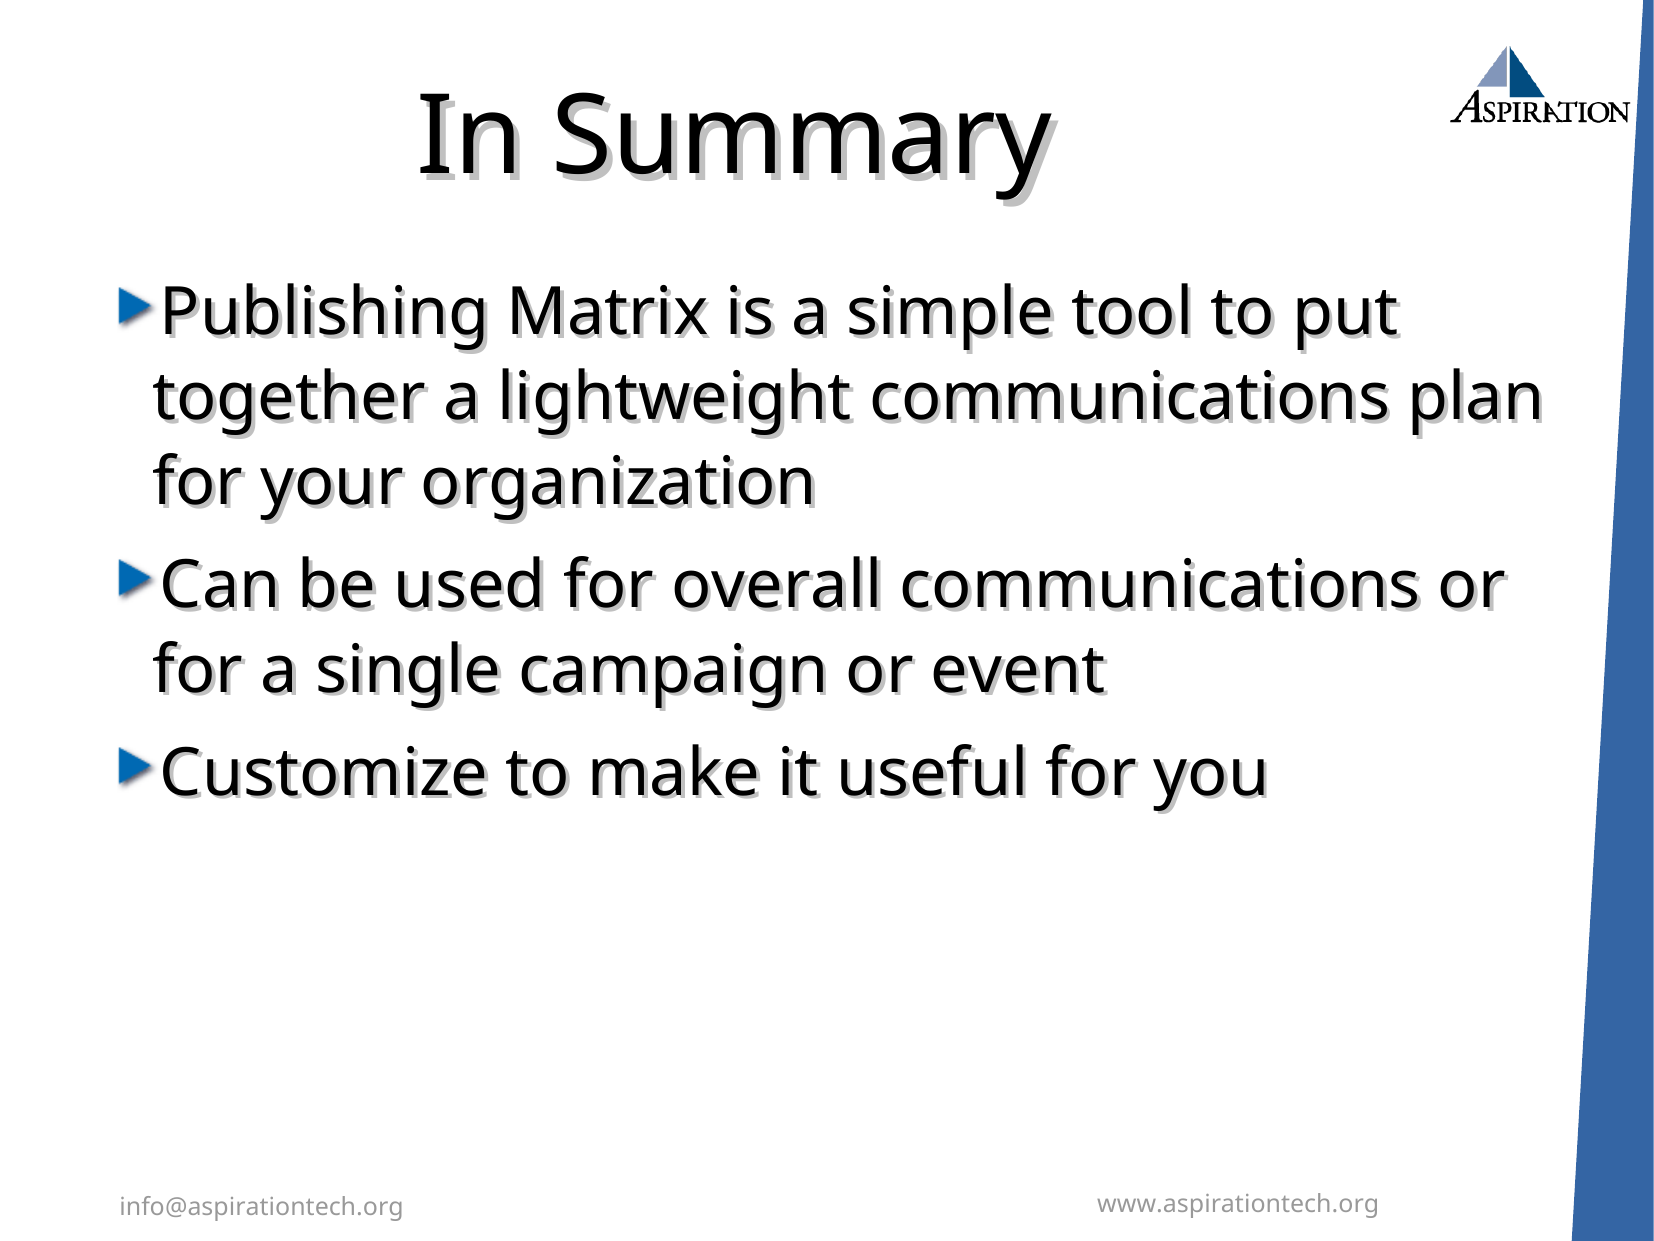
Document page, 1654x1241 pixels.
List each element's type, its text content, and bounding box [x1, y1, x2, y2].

title In Summary [54, 21, 1415, 227]
picture [1450, 46, 1631, 132]
list Publishing Matrix is a simple tool to put together a lightweight communications plan for your organization Can be used for overall communications or for a single campaign or event Customize to make it useful for you [54, 263, 1595, 968]
